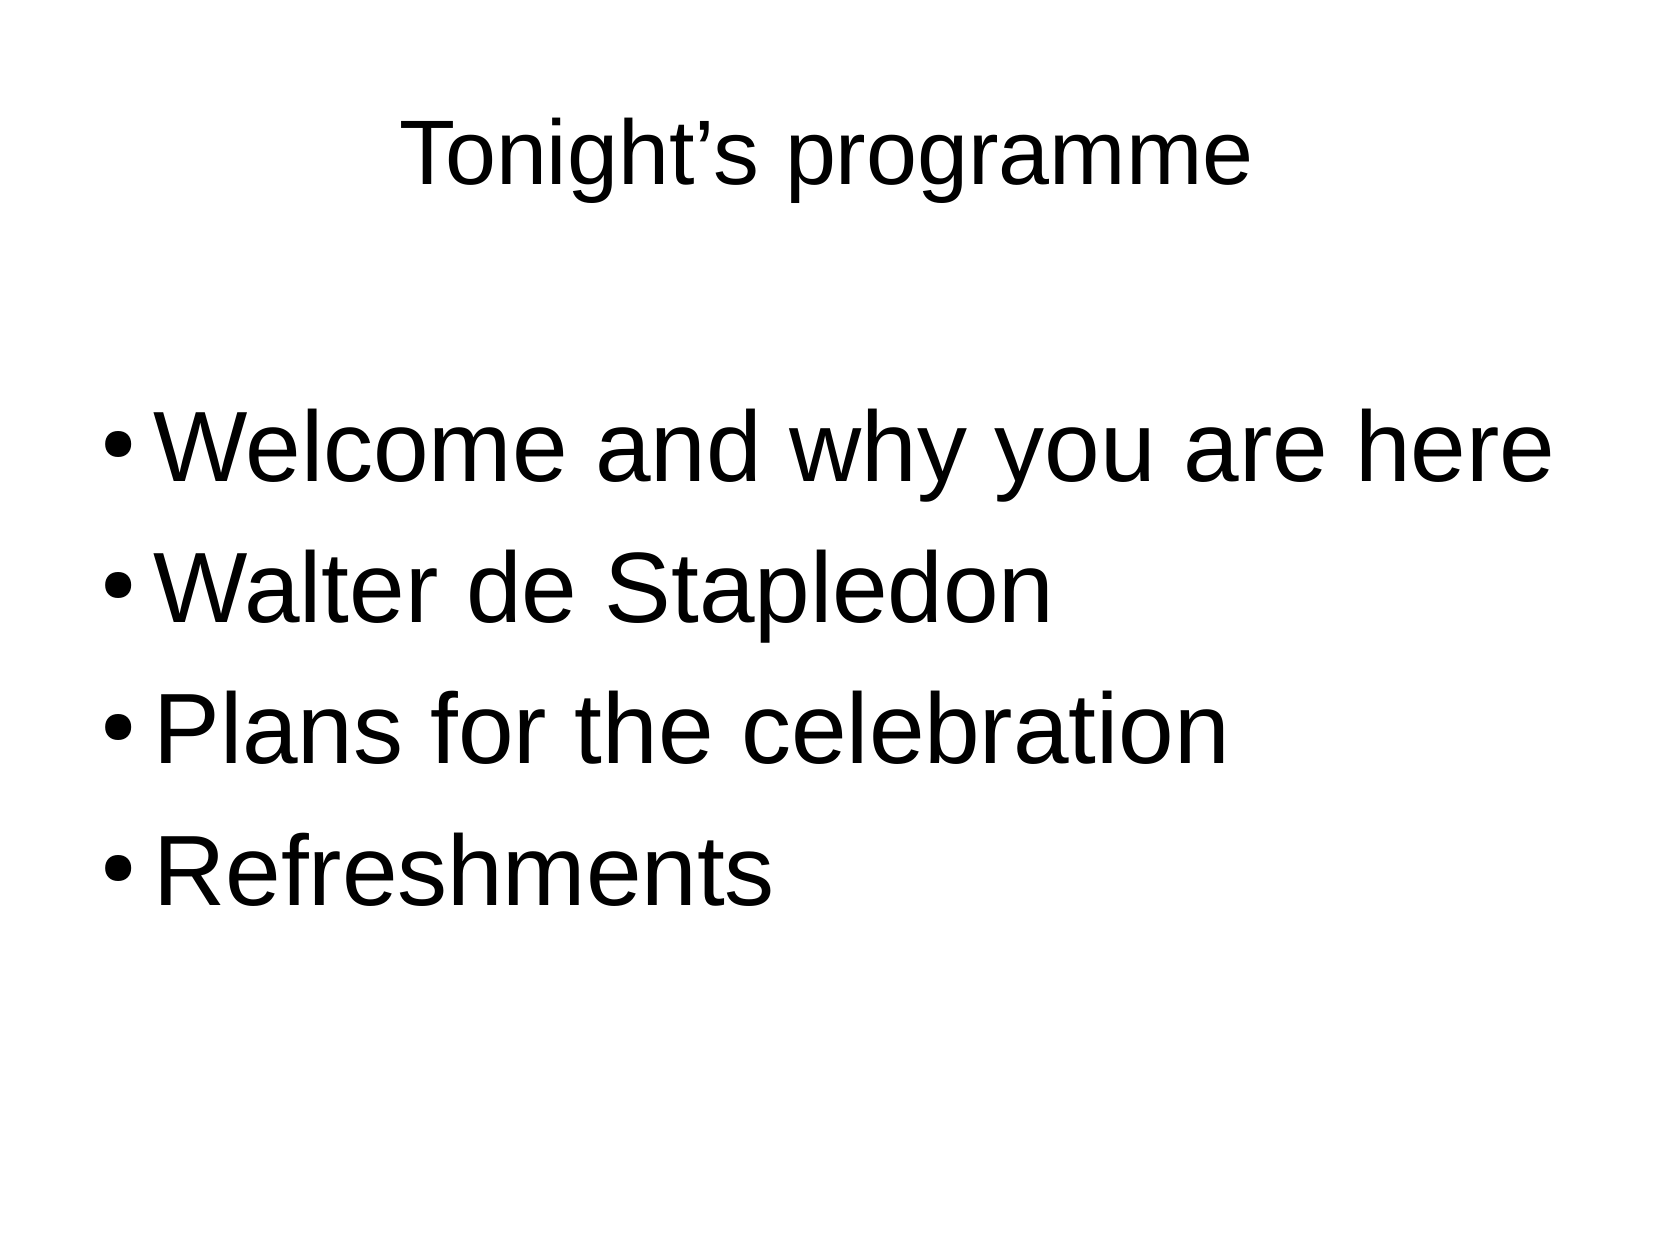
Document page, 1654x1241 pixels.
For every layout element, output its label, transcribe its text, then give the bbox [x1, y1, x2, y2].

list Welcome and why you are here Walter de Stapledon Plans for the celebration Refreshments [82, 391, 1571, 1111]
title Tonight’s programme [82, 49, 1571, 257]
